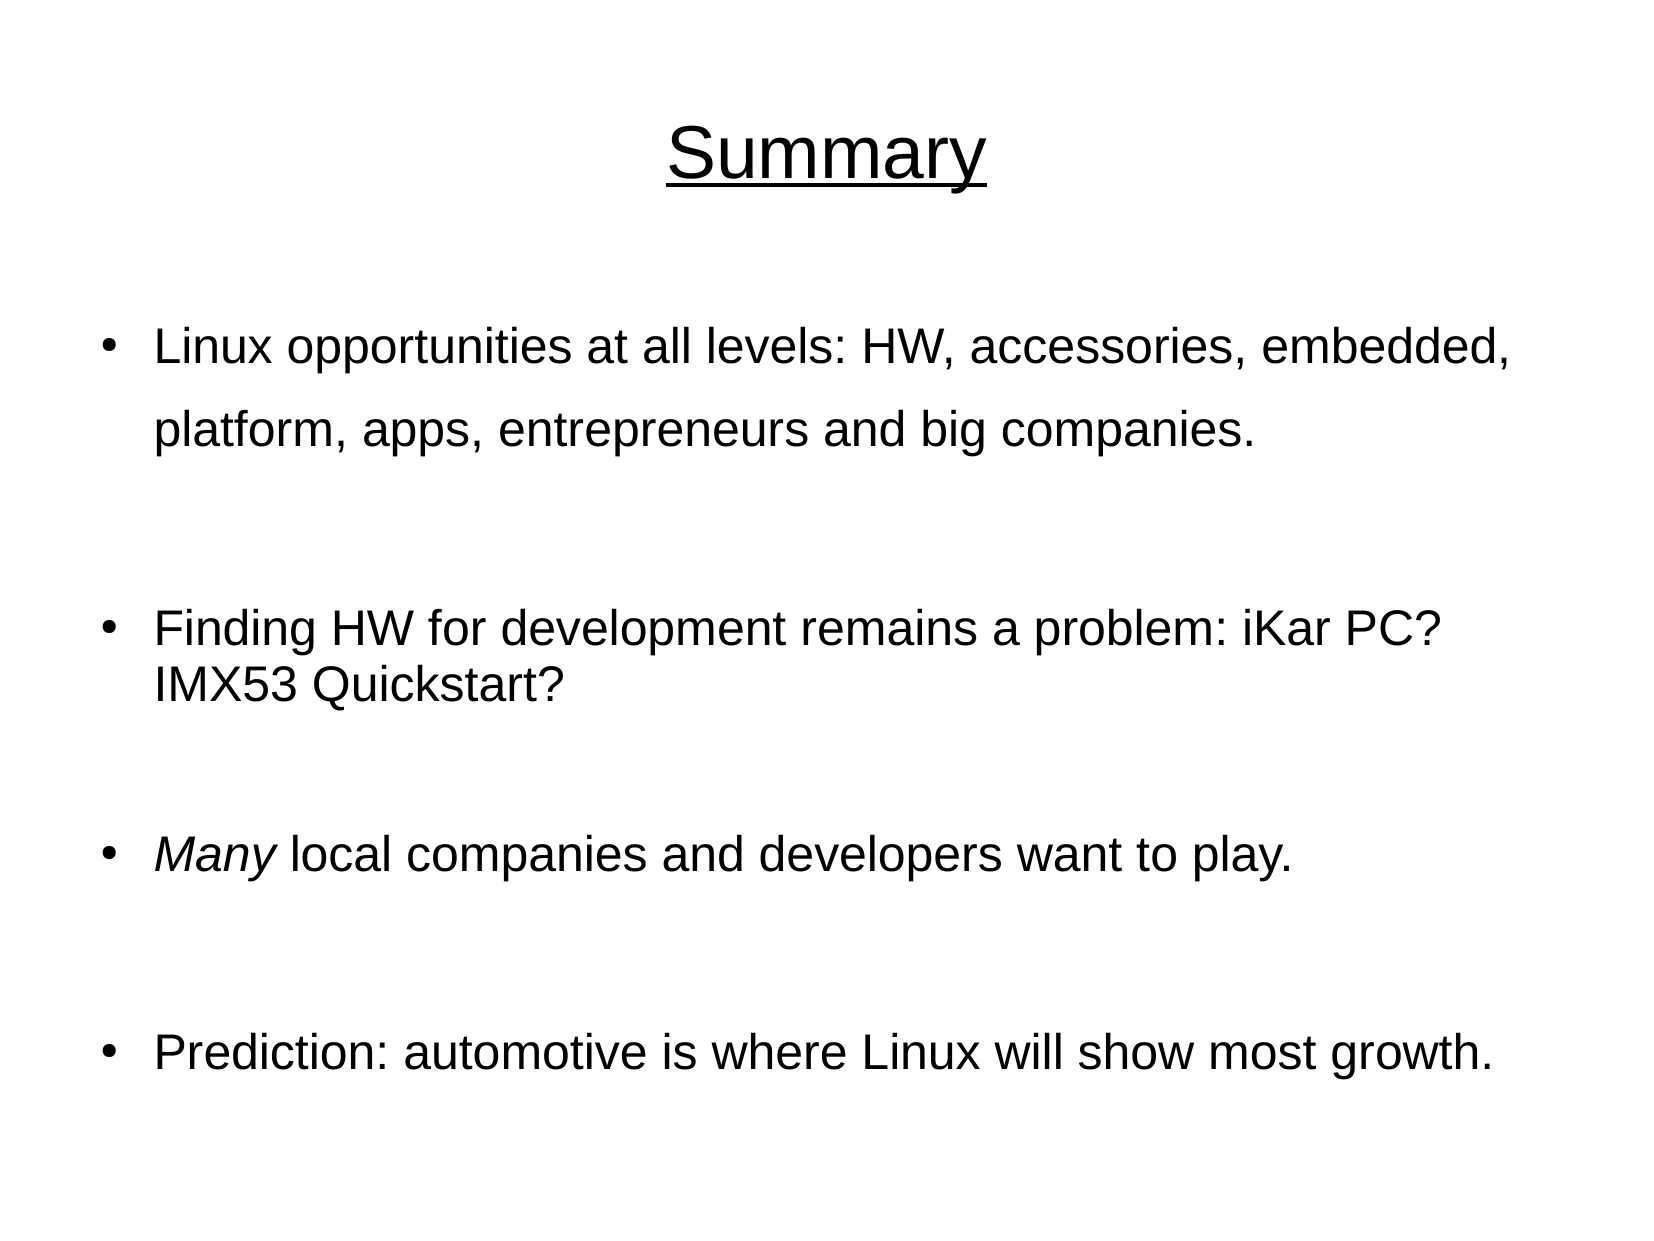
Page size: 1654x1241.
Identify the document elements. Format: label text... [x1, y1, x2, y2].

title Summary [82, 49, 1571, 257]
list Linux opportunities at all levels: HW, accessories, embedded, platform, apps, entrepreneurs and big companies. Finding HW for development remains a problem: iKar PC? IMX53 Quickstart? Many local companies and developers want to play. Prediction: automotive is where Linux will show most growth. [82, 290, 1571, 1109]
